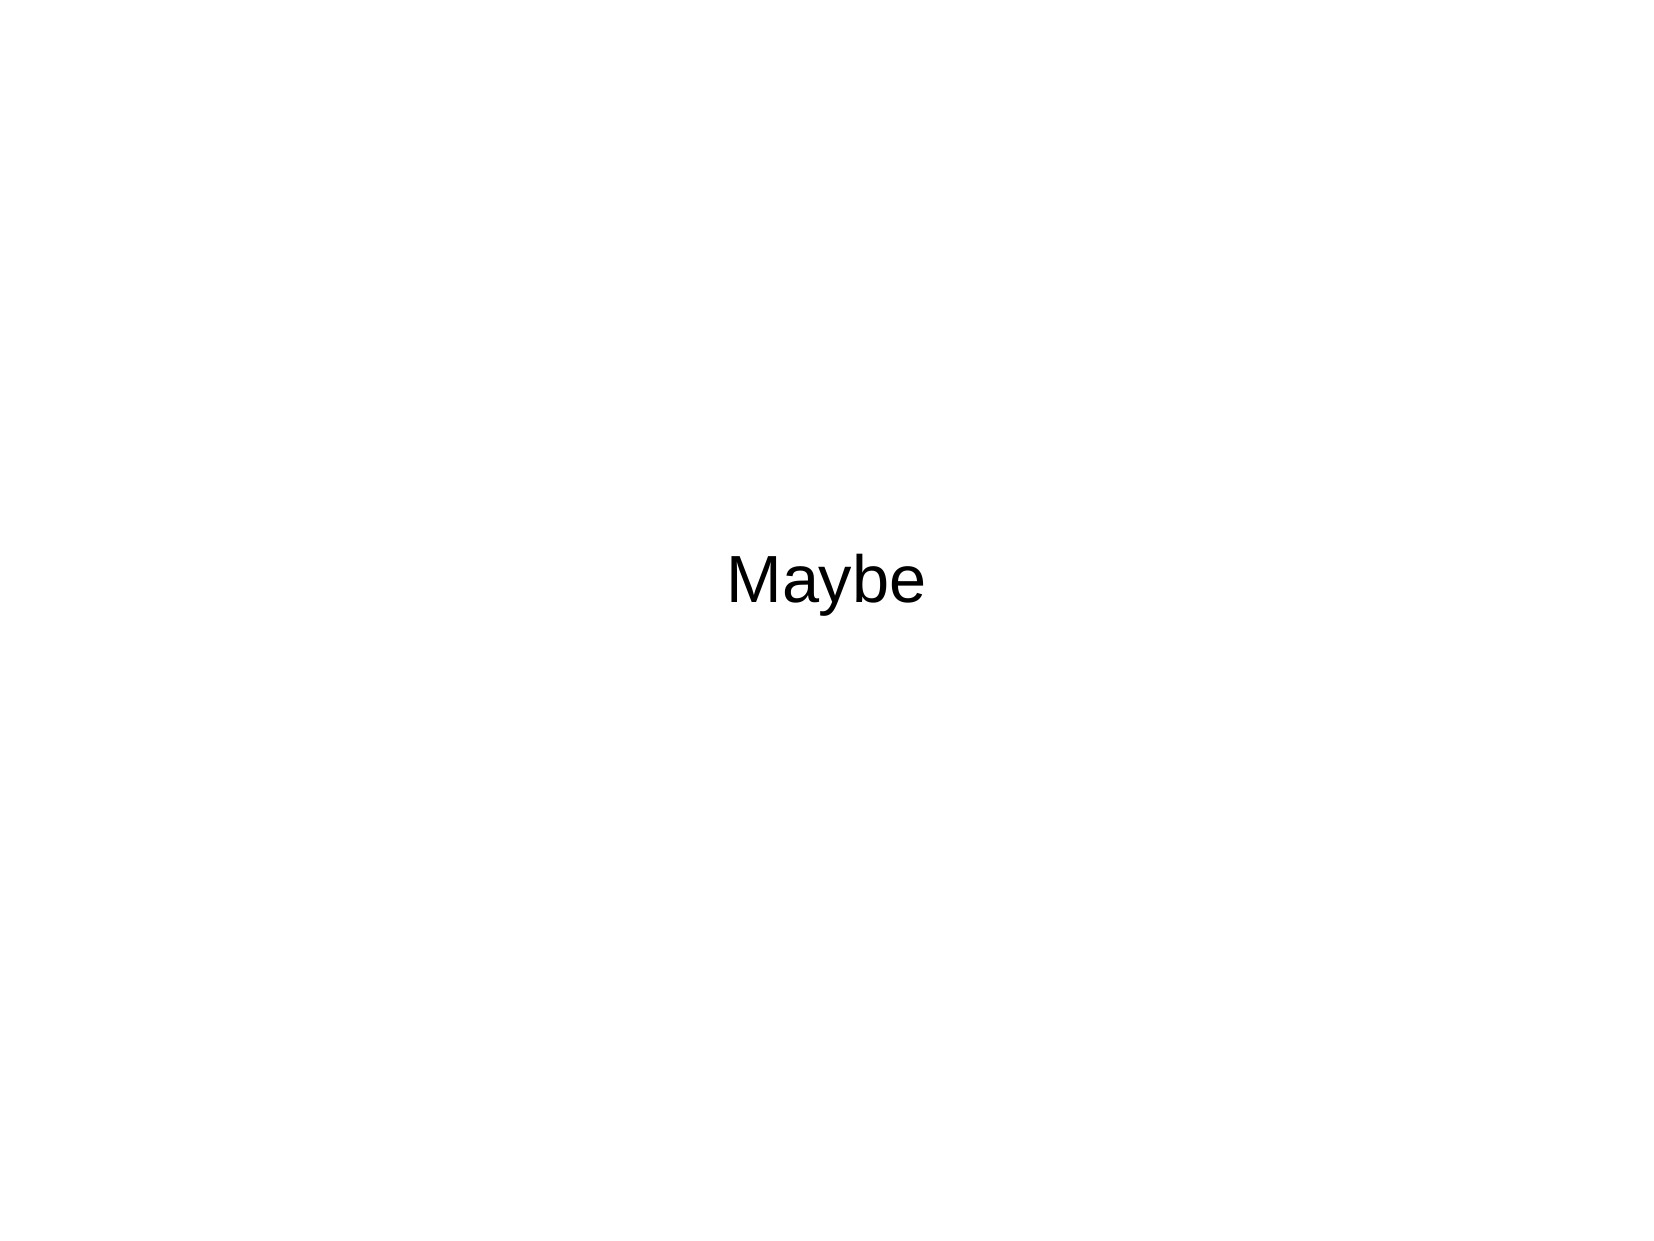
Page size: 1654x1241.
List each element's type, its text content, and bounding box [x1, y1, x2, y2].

subtitle Maybe [82, 49, 1571, 1109]
